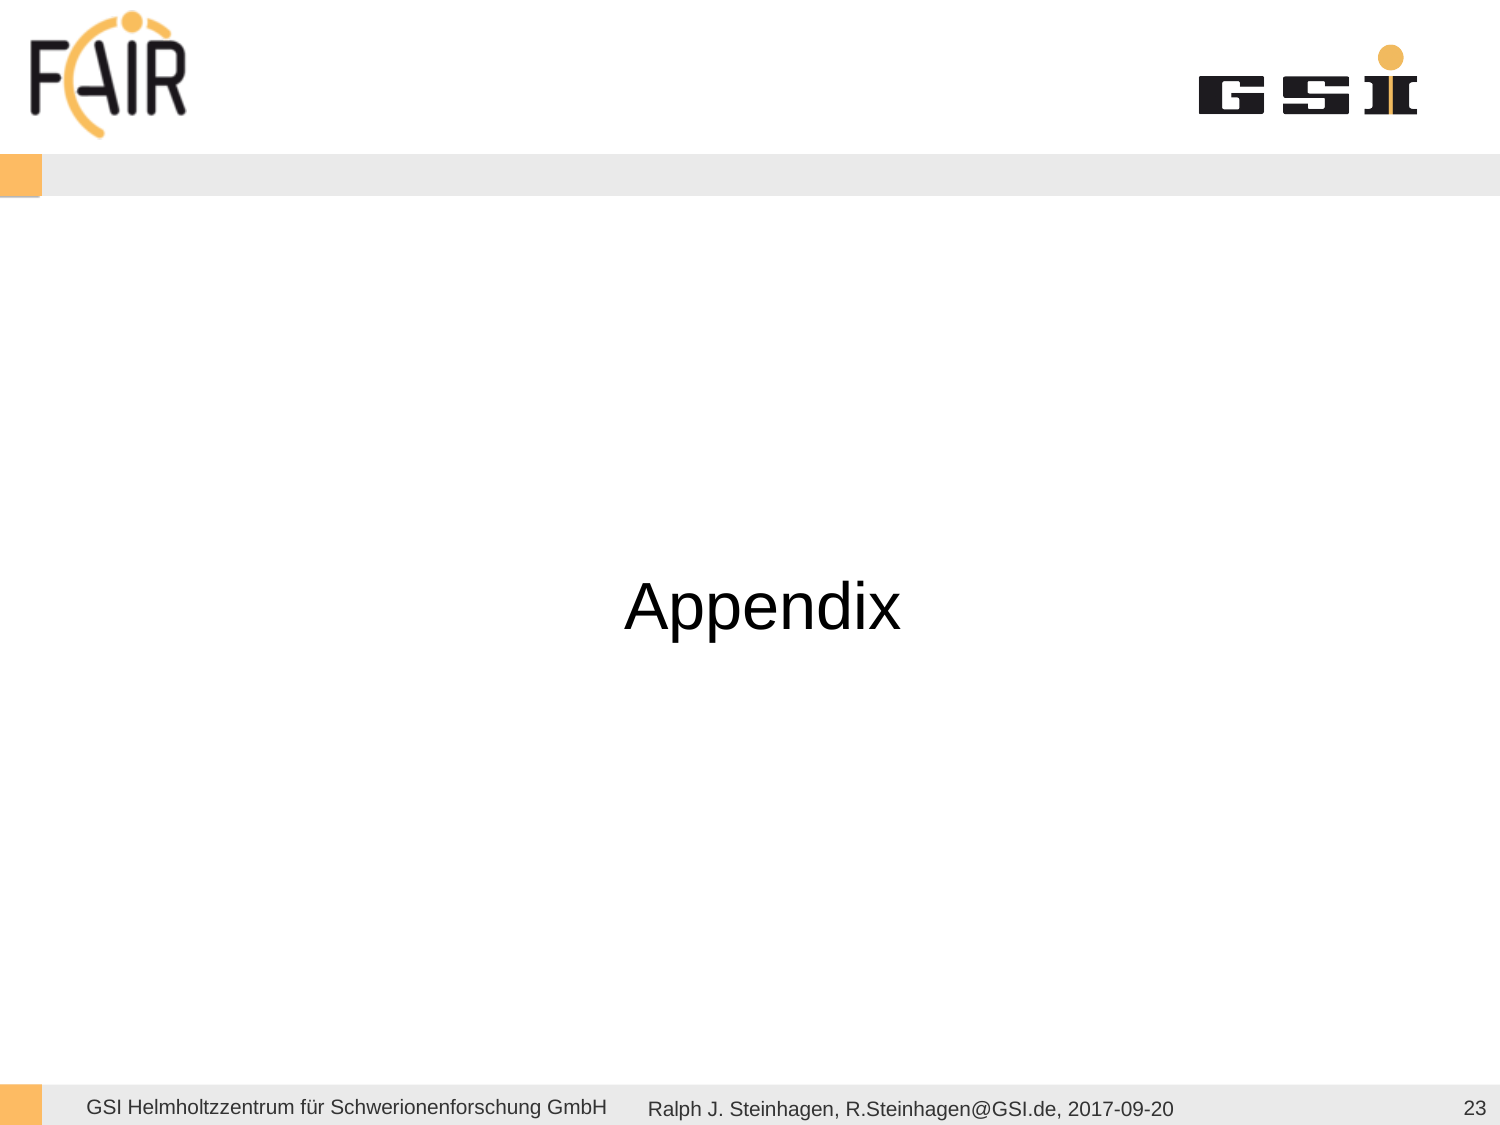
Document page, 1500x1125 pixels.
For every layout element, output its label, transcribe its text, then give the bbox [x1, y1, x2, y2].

subtitle Appendix [317, 314, 1209, 898]
picture [30, 9, 187, 141]
picture [1197, 42, 1419, 117]
